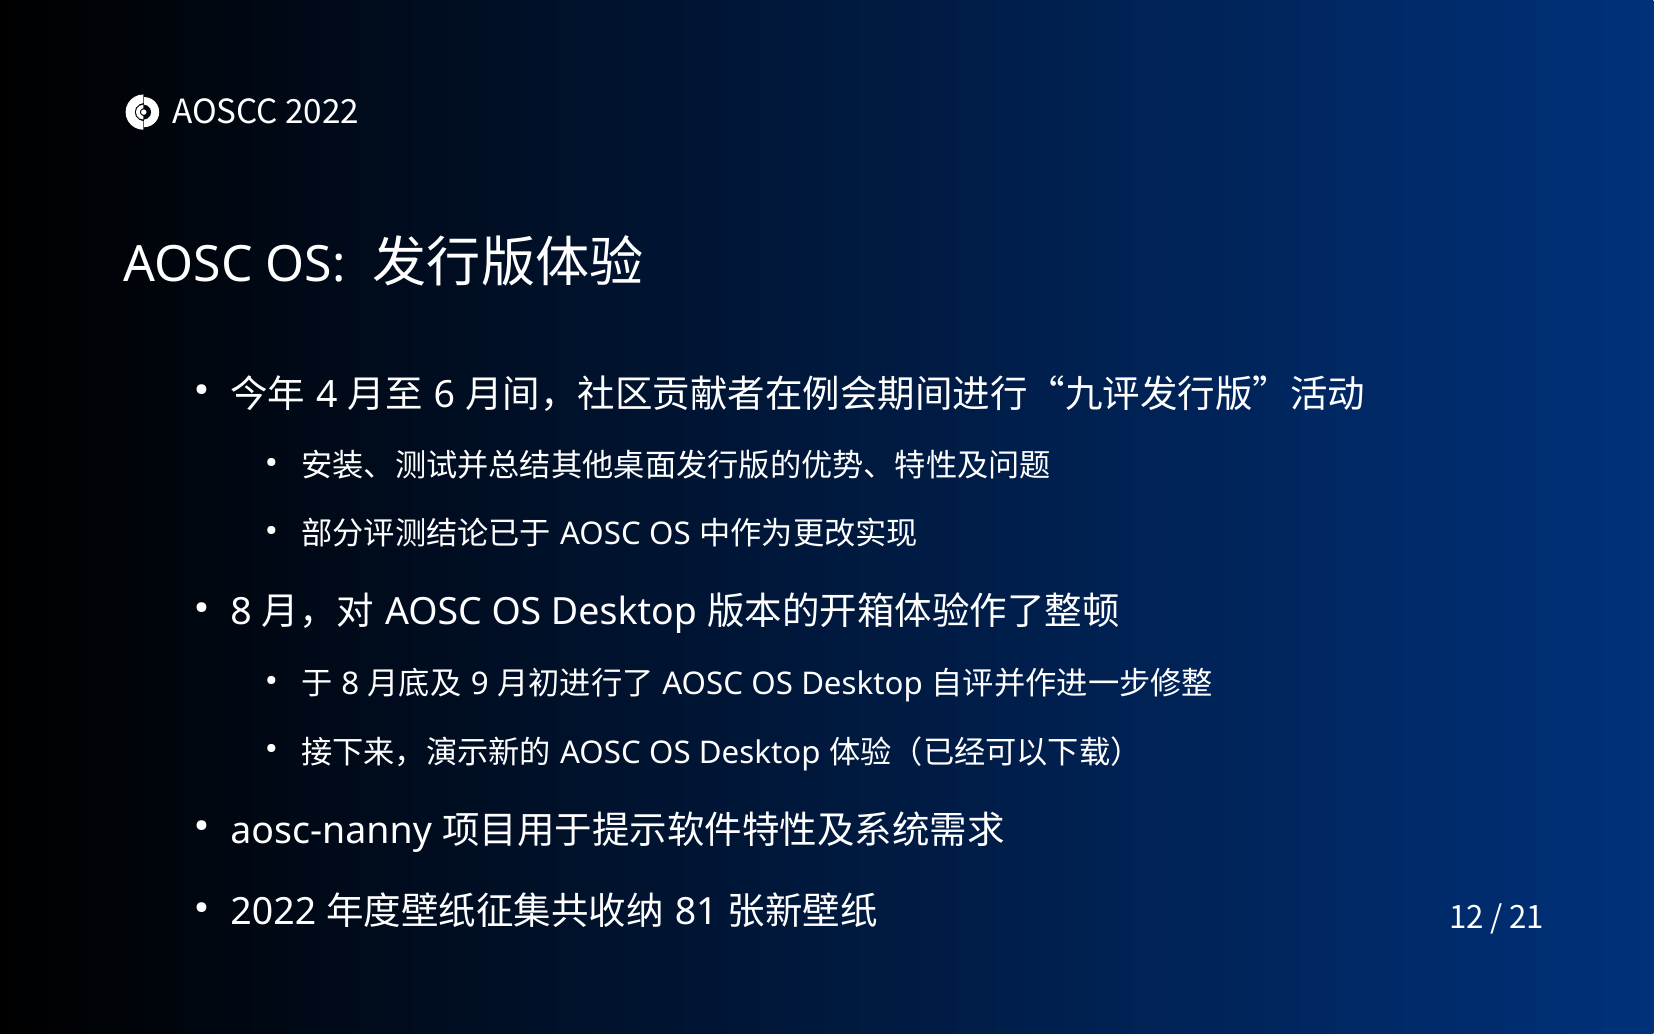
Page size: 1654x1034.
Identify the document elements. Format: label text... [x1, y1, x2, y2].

subtitle AOSC OS: 发行版体验 [124, 218, 1536, 297]
text_box 今年4月至6月间，社区贡献者在例会期间进行“九评发行版”活动 安装、测试并总结其他桌面发行版的优势、特性及问题 部分评测结论已于AOSC OS中作为更改实现 8月，对AOSC OS Desktop版本的开箱体验作了整顿 于8月底及9月初进行了AOSC OS Desktop自评并作进一步修整 接下来，演示新的AOSC OS Desktop体验（已经可以下载） aosc-nanny项目用于提示软件特性及系统需求 2022年度壁纸征集共收纳81张新壁纸 [124, 336, 1536, 936]
picture [118, 88, 167, 136]
text_box AOSCC 2022 [172, 84, 1654, 134]
text_box <编号> / 21 [1086, 885, 1560, 957]
